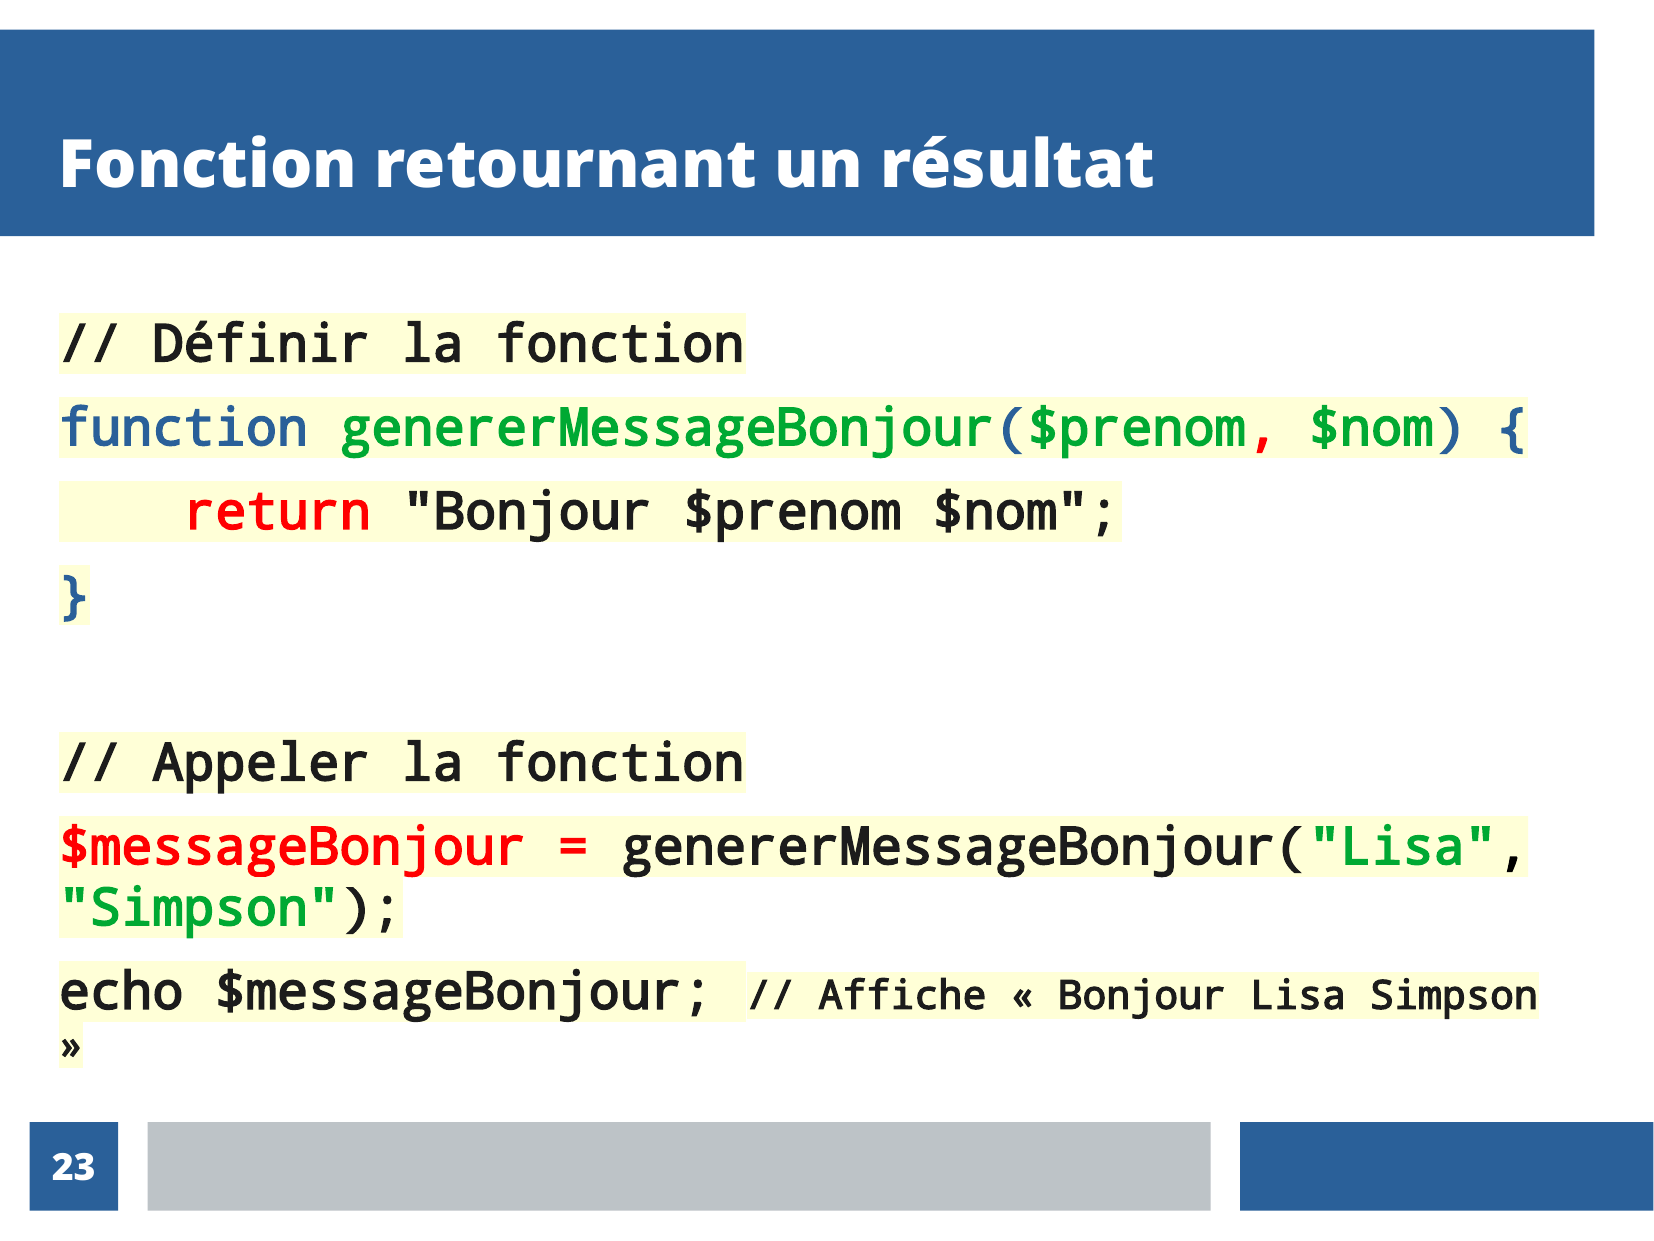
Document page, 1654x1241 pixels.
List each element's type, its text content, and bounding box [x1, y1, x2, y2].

list // Définir la fonction function genererMessageBonjour($prenom, $nom) { return "Bonjour $prenom $nom"; } // Appeler la fonction $messageBonjour = genererMessageBonjour("Lisa", "Simpson"); echo $messageBonjour; // Affiche « Bonjour Lisa Simpson » [59, 312, 1565, 1081]
title Fonction retournant un résultat [59, 59, 1595, 207]
